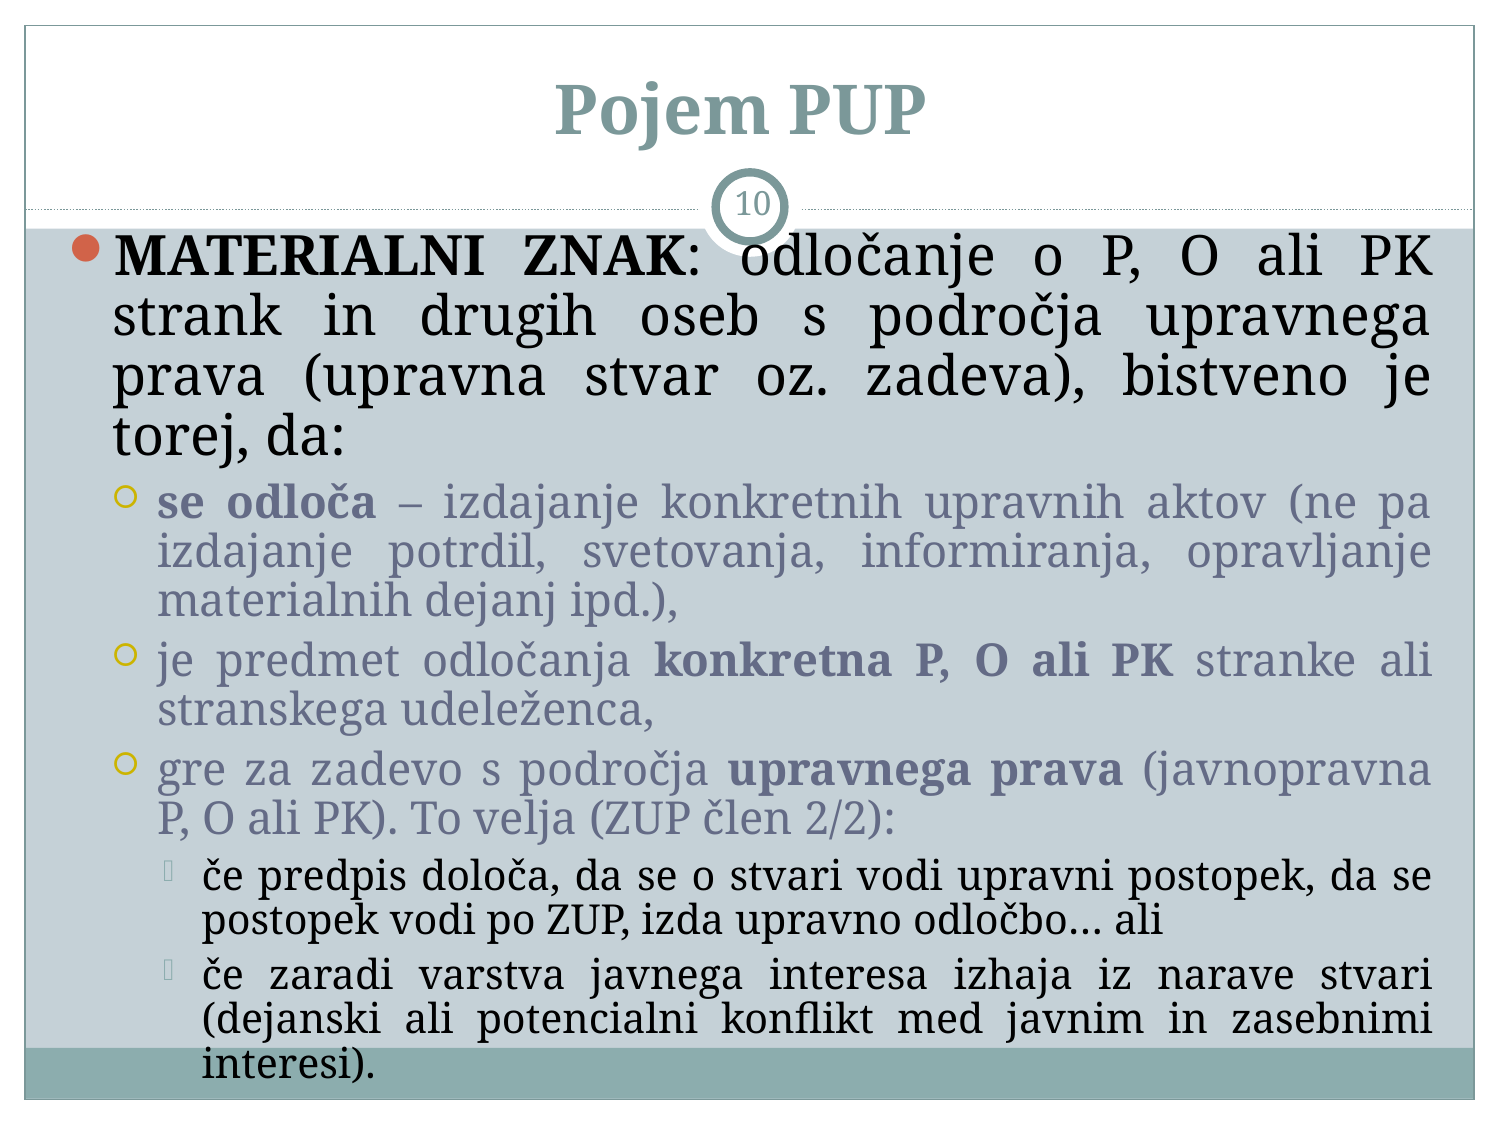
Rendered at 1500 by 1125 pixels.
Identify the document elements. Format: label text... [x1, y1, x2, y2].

text_box <number> [715, 168, 791, 220]
list MATERIALNI ZNAK: odločanje o P, O ali PK strank in drugih oseb s področja upravnega prava (upravna stvar oz. zadeva), bistveno je torej, da: se odloča – izdajanje konkretnih upravnih aktov (ne pa izdajanje potrdil, svetovanja, informiranja, opravljanje materialnih dejanj ipd.), je predmet odločanja konkretna P, O ali PK stranke ali stranskega udeleženca, gre za zadevo s področja upravnega prava (javnopravna P, O ali PK). To velja (ZUP člen 2/2): če predpis določa, da se o stvari vodi upravni postopek, da se postopek vodi po ZUP, izda upravno odločbo… ali če zaradi varstva javnega interesa izhaja iz narave stvari (dejanski ali potencialni konflikt med javnim in zasebnimi interesi). [53, 220, 1449, 1035]
title Pojem PUP [41, 30, 1442, 156]
